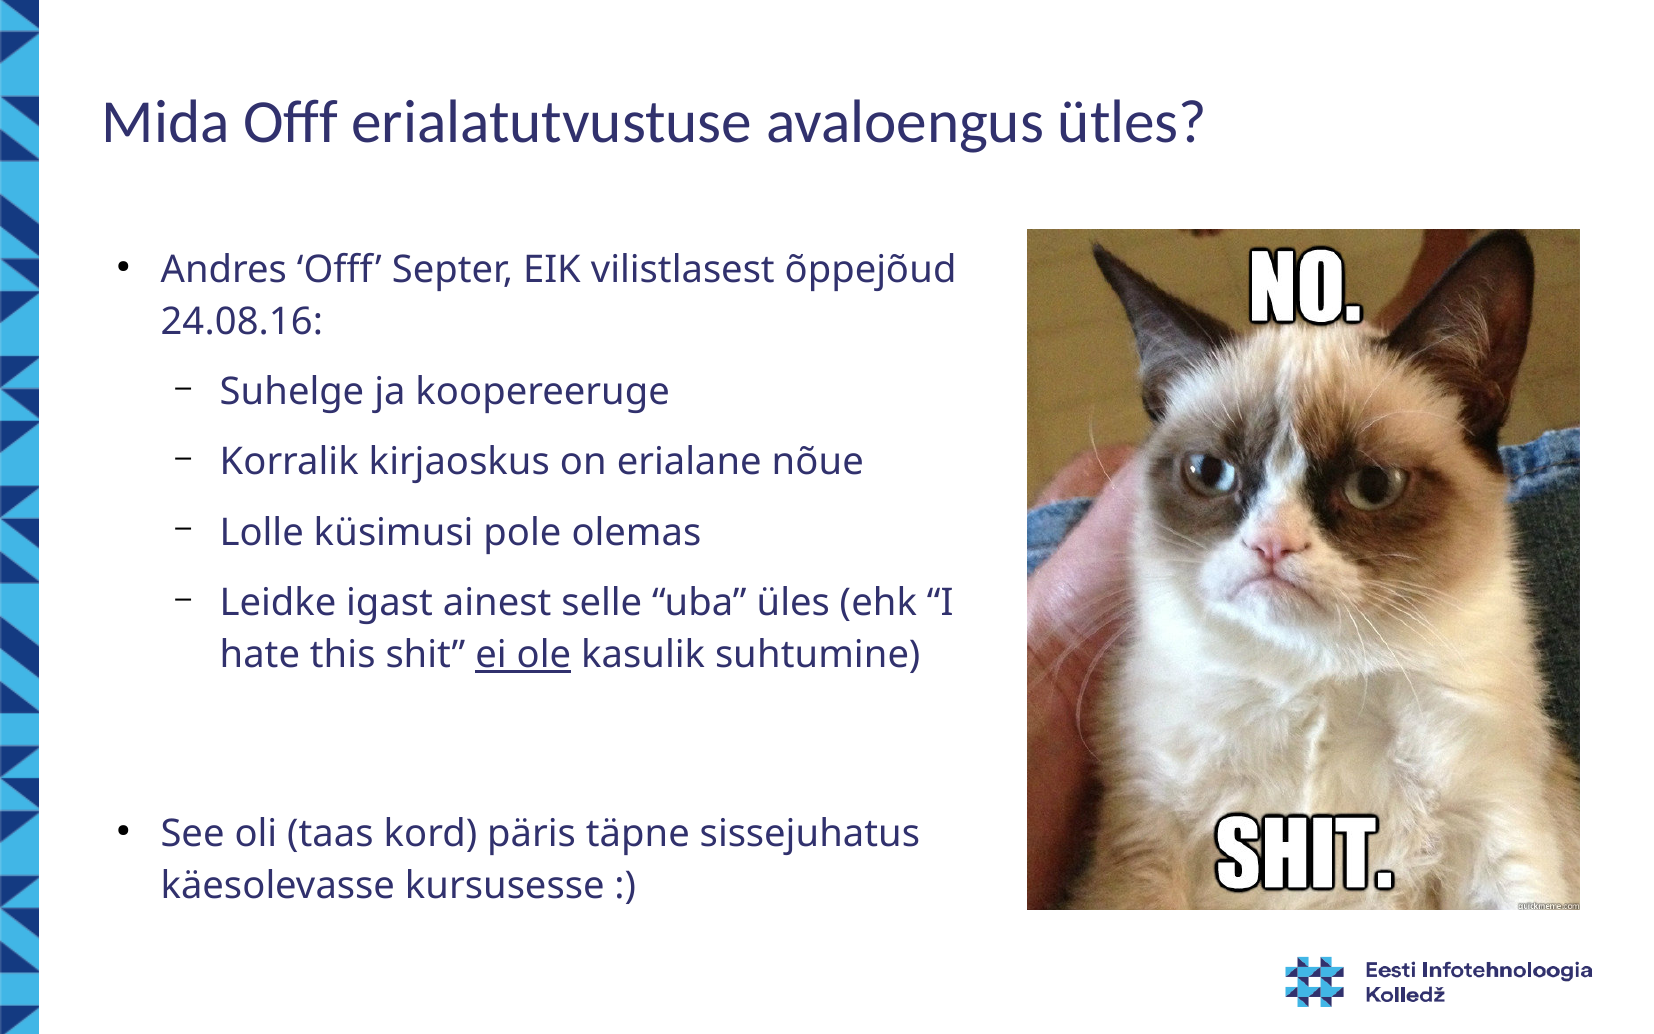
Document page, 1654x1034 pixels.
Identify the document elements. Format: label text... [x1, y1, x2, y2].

title Mida Offf erialatutvustuse avaloengus ütles? [101, 41, 1571, 214]
list Andres ‘Offf’ Septer, EIK vilistlasest õppejõud 24.08.16: Suhelge ja koopereeruge Korralik kirjaoskus on erialane nõue Lolle küsimusi pole olemas Leidke igast ainest selle “uba” üles (ehk “I hate this shit” ei ole kasulik suhtumine) See oli (taas kord) päris täpne sissejuhatus käesolevasse kursusesse :) [101, 241, 993, 924]
picture [1027, 229, 1580, 910]
